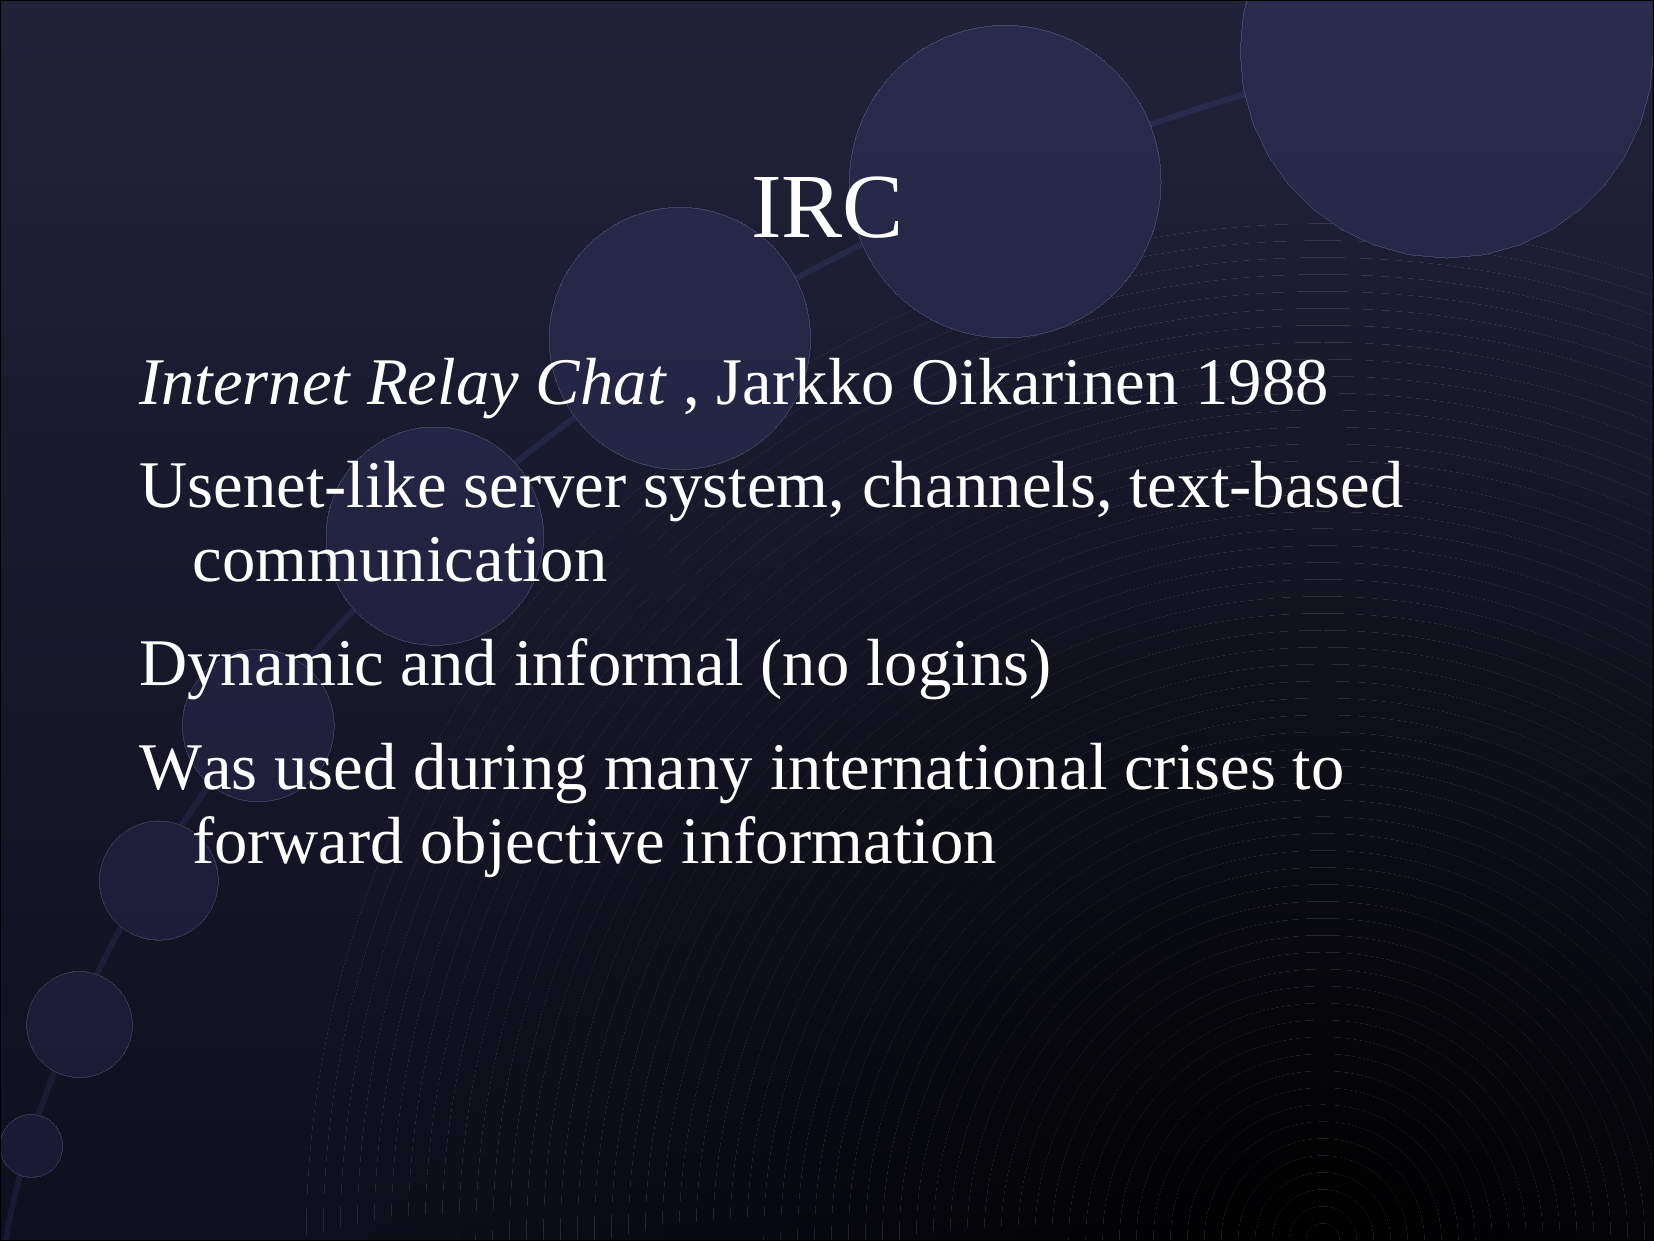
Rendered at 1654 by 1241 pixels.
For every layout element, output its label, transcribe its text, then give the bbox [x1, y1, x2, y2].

list Internet Relay Chat , Jarkko Oikarinen 1988 Usenet-like server system, channels, text-based communication Dynamic and informal (no logins) Was used during many international crises to forward objective information [121, 344, 1534, 1127]
title IRC [121, 102, 1534, 311]
